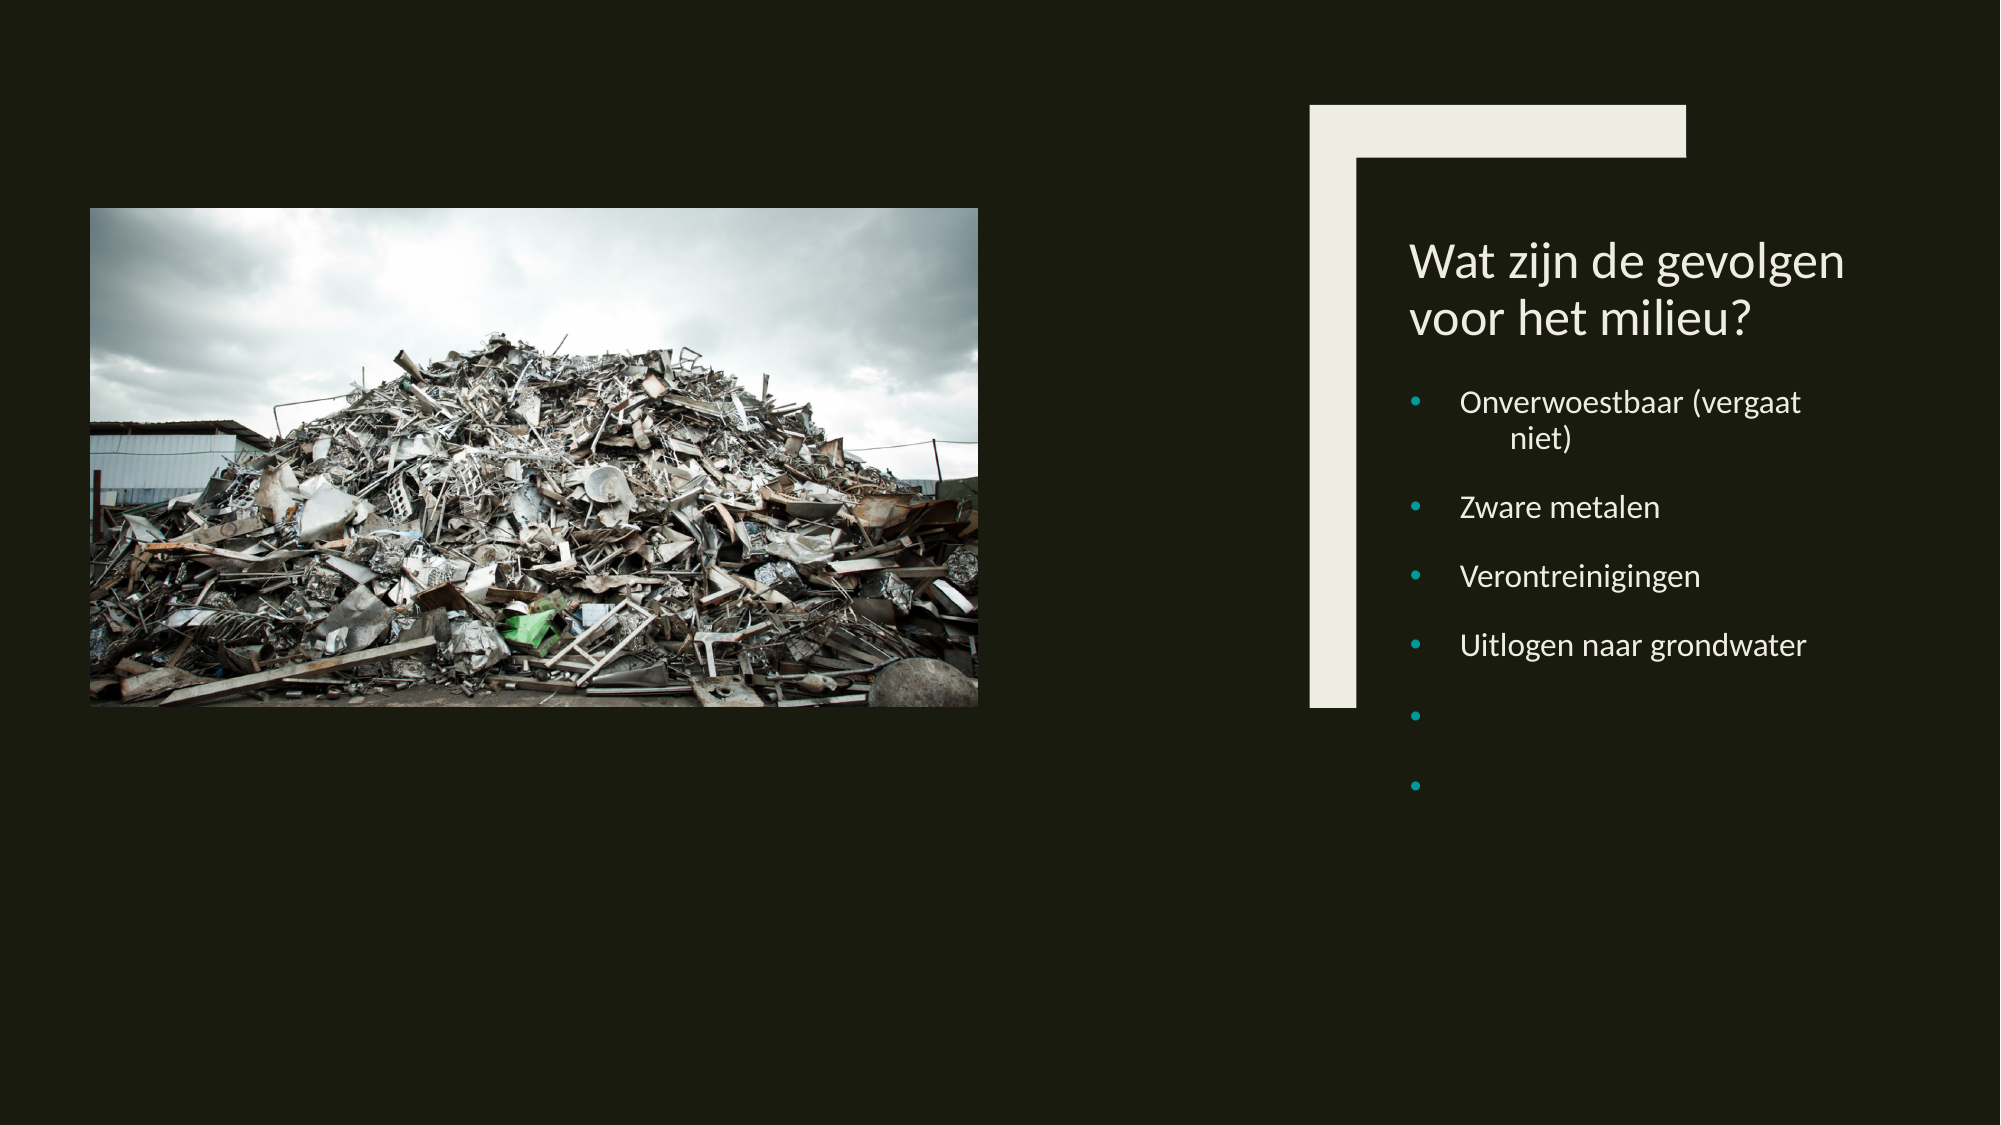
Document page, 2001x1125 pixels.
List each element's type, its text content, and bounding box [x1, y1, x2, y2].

picture [90, 208, 978, 707]
list Onverwoestbaar (vergaat niet) Zware metalen Verontreinigingen Uitlogen naar grondwater [1389, 375, 1891, 1021]
text_box [0, 0, 2000, 1125]
title Wat zijn de gevolgen voor het milieu? [1389, 182, 1891, 357]
